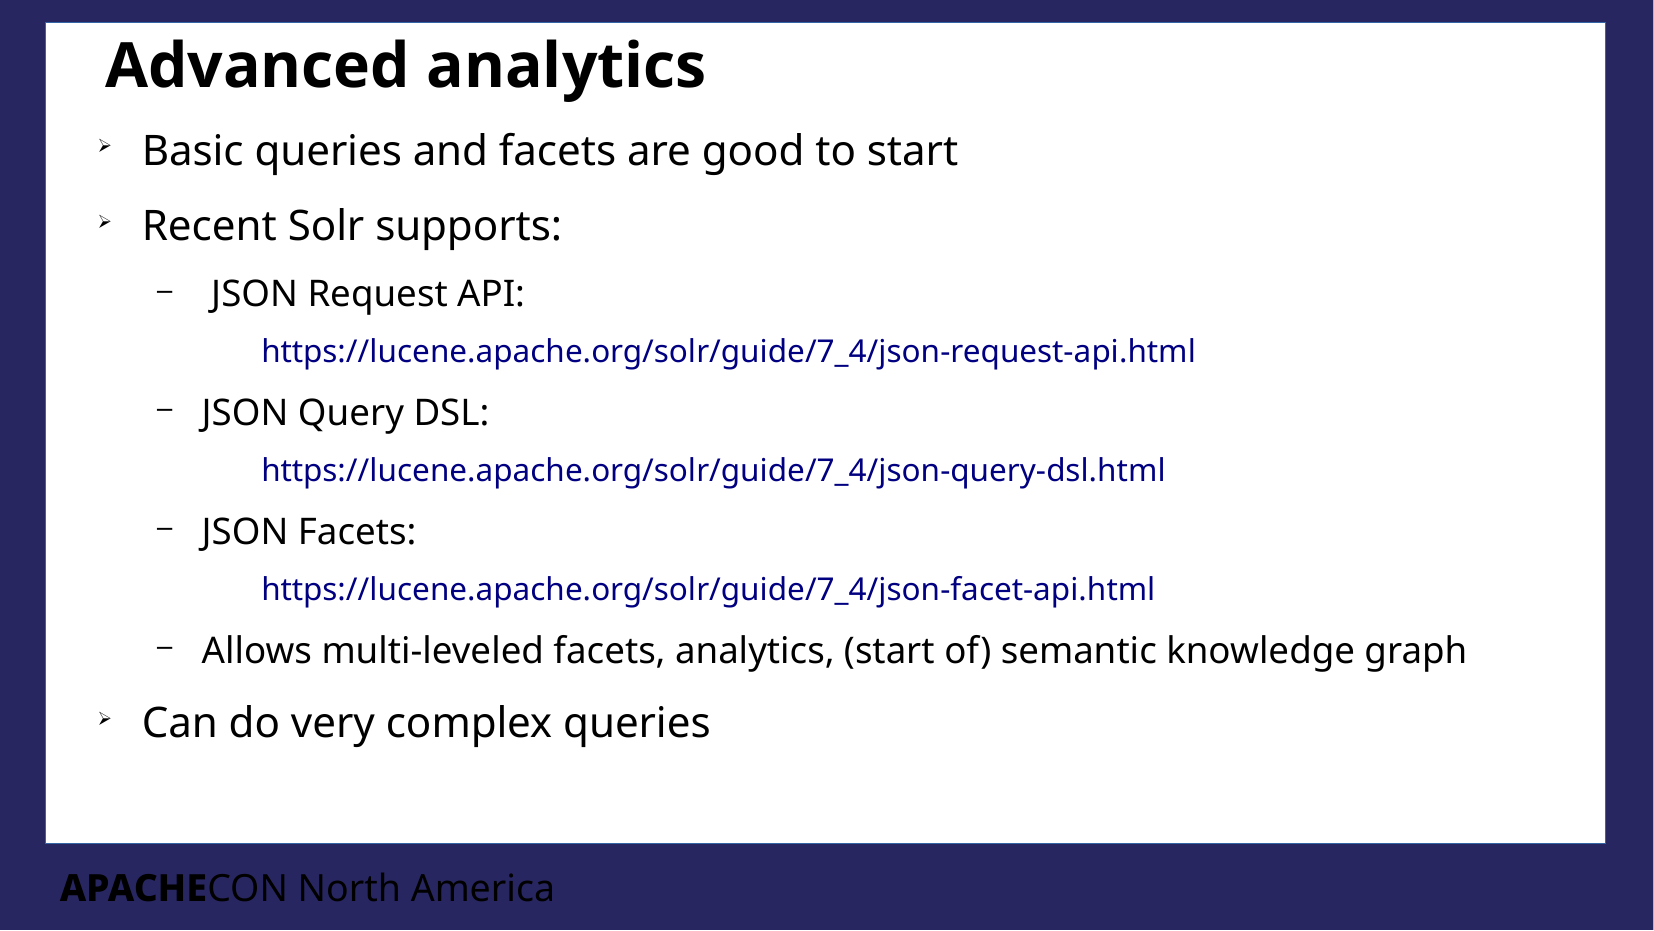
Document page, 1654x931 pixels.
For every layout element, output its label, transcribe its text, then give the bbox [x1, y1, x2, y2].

title Advanced analytics [105, 25, 1546, 102]
list Basic queries and facets are good to start Recent Solr supports: JSON Request API: https://lucene.apache.org/solr/guide/7_4/json-request-api.html JSON Query DSL: https://lucene.apache.org/solr/guide/7_4/json-query-dsl.html JSON Facets: https://lucene.apache.org/solr/guide/7_4/json-facet-api.html Allows multi-leveled facets, analytics, (start of) semantic knowledge graph Can do very complex queries [82, 120, 1571, 757]
